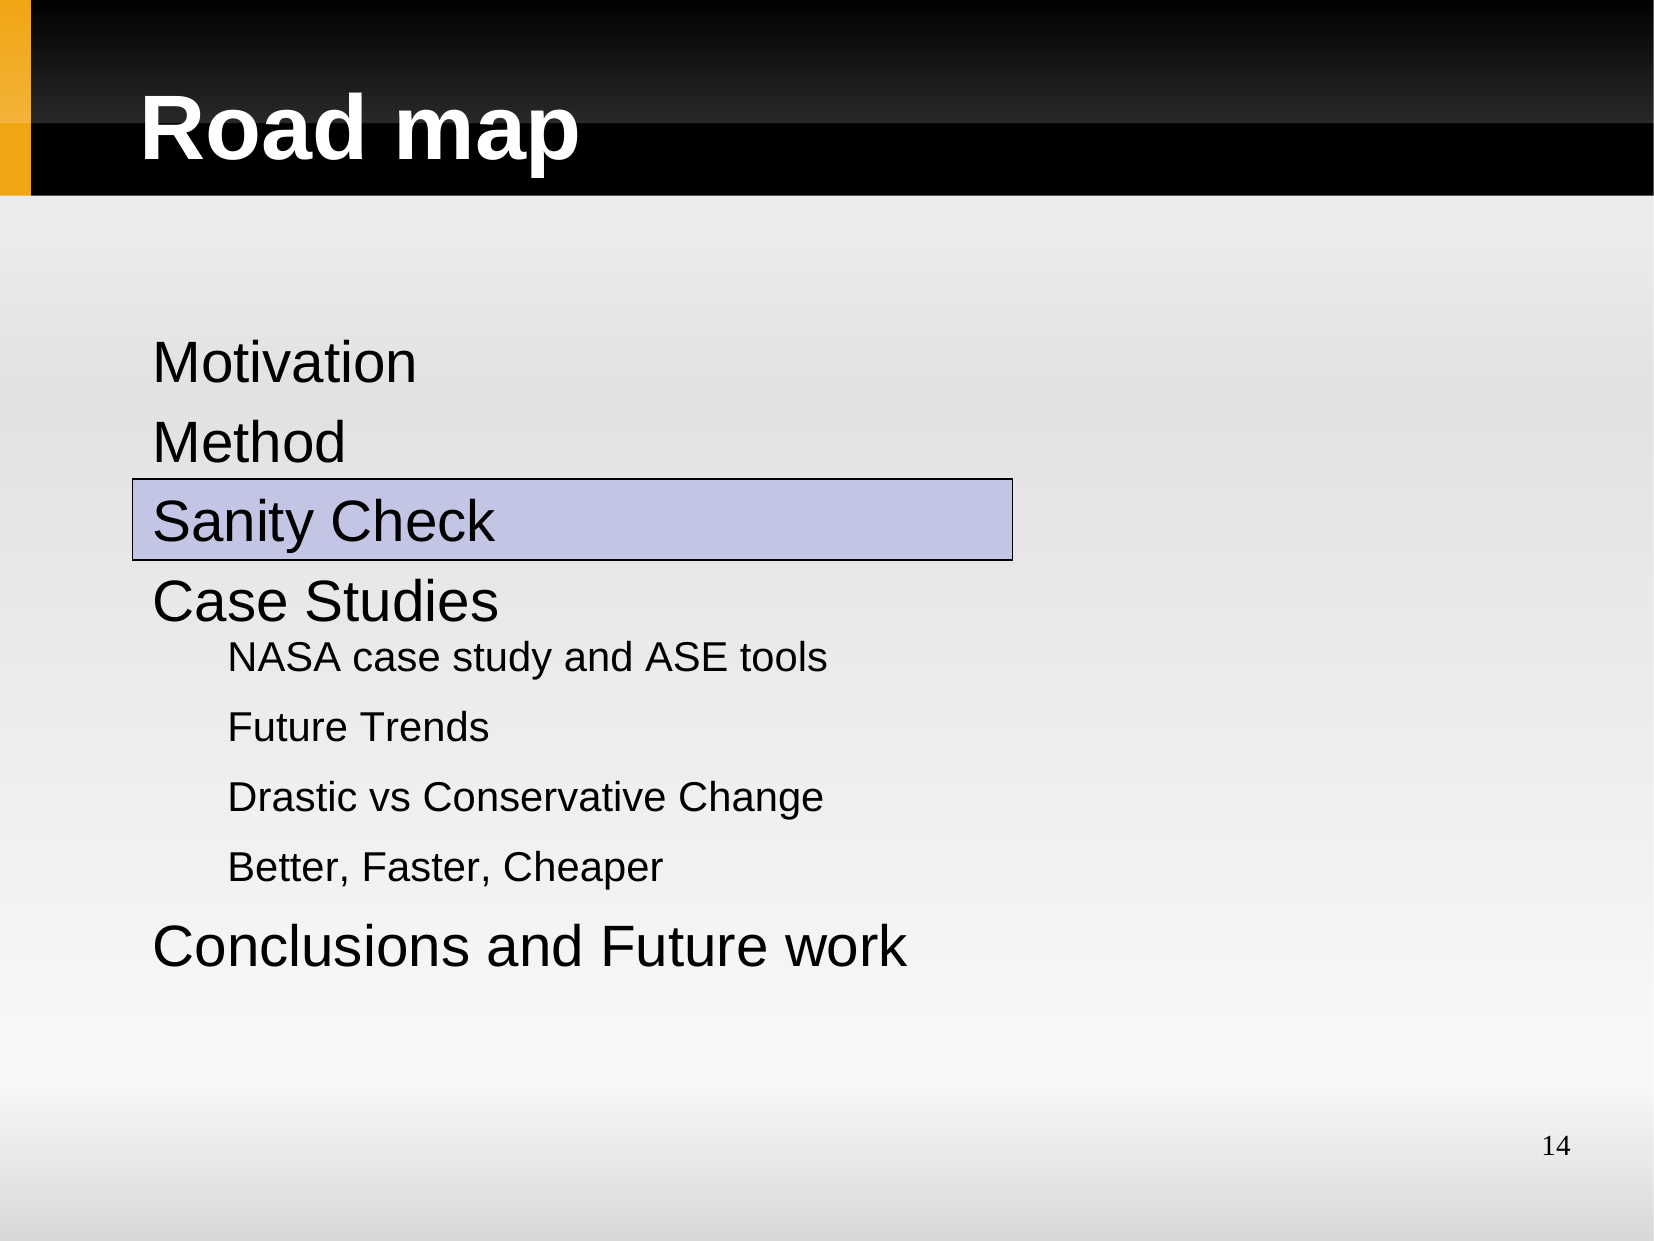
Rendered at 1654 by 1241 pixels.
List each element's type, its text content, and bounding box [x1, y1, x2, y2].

title Road map [124, 68, 1530, 188]
list Motivation Method Sanity Check Case Studies NASA case study and ASE tools Future Trends Drastic vs Conservative Change Better, Faster, Cheaper Conclusions and Future work [137, 322, 1516, 1094]
text_box [132, 478, 137, 561]
picture [0, 0, 1654, 1241]
